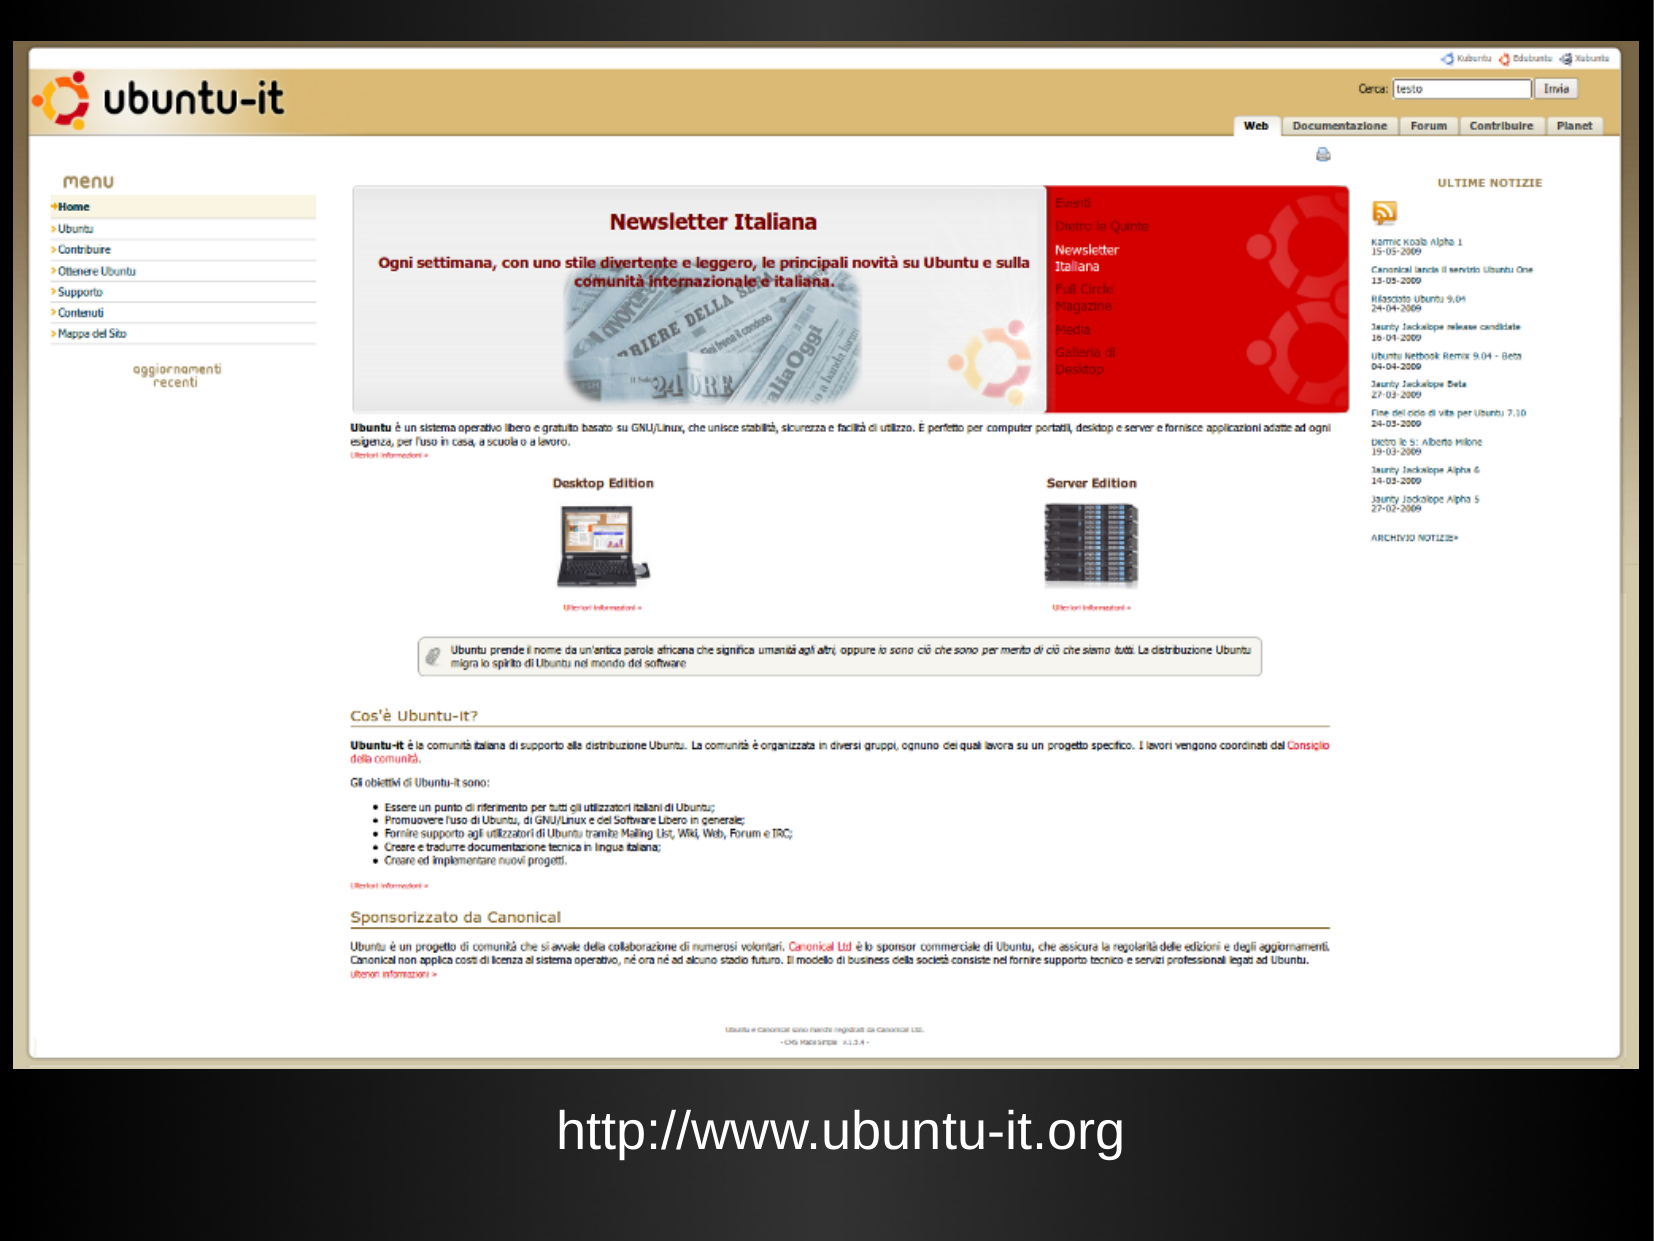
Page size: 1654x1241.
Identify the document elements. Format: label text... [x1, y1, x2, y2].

text_box http://www.ubuntu-it.org [29, 1093, 1654, 1211]
picture [0, 0, 1654, 1241]
